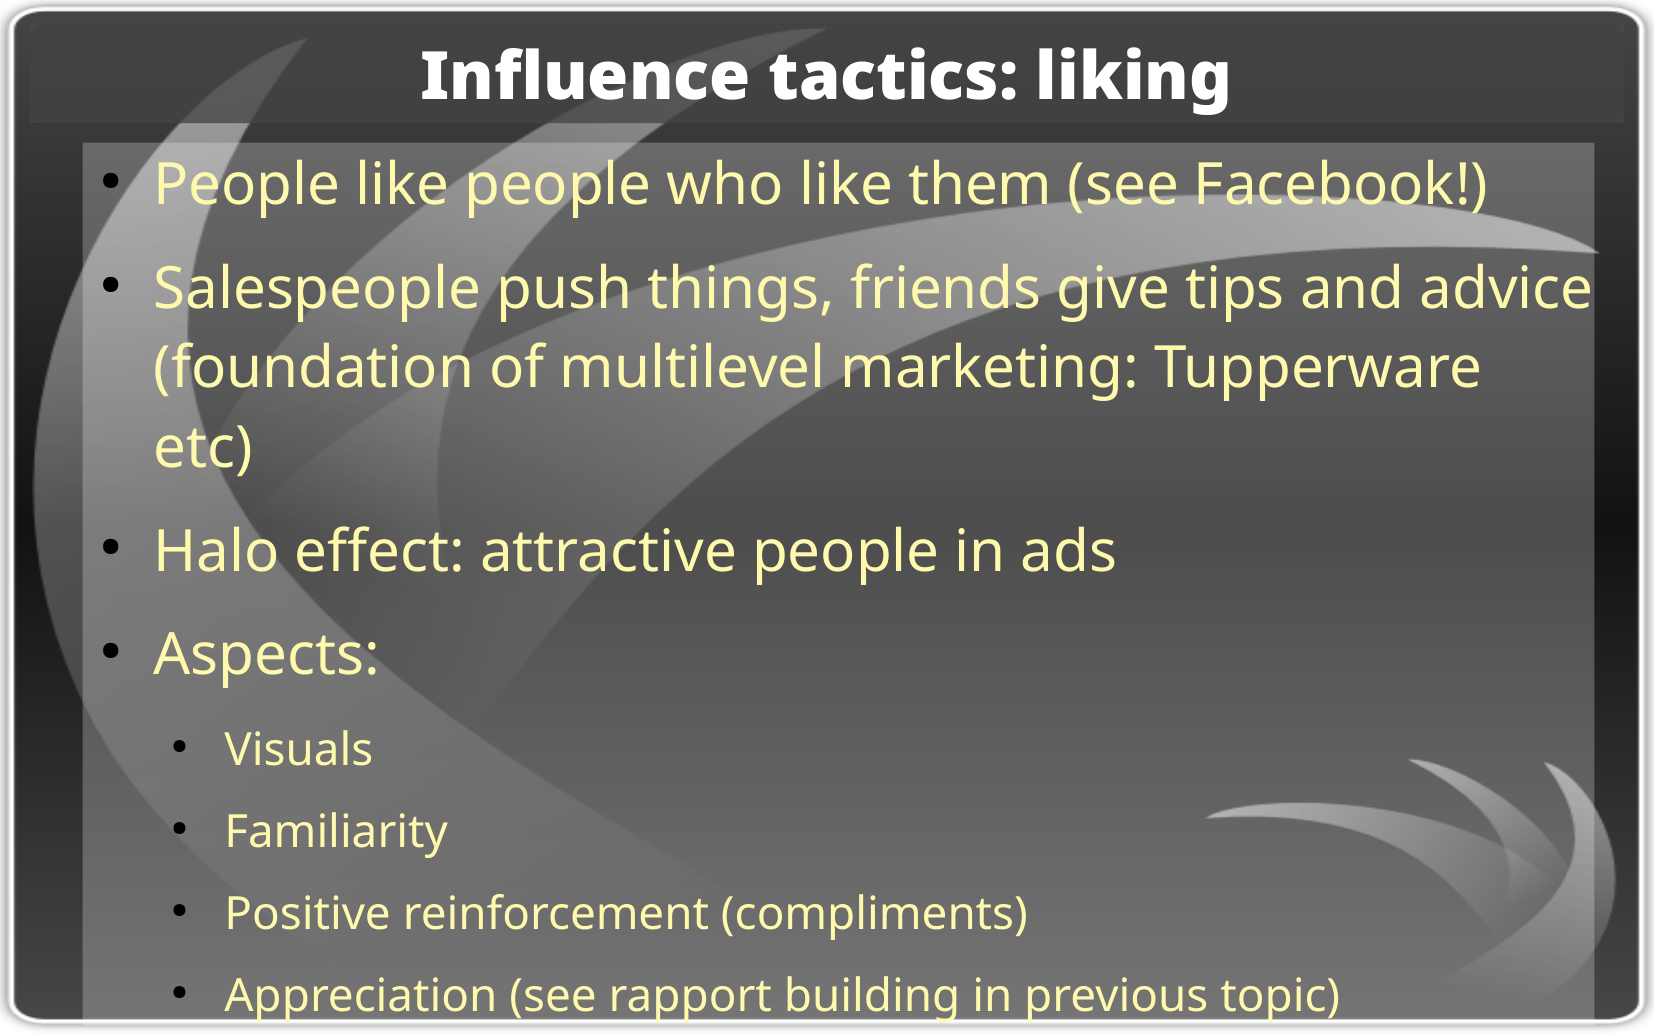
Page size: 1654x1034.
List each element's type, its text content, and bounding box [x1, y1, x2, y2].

list People like people who like them (see Facebook!) Salespeople push things, friends give tips and advice (foundation of multilevel marketing: Tupperware etc) Halo effect: attractive people in ads Aspects: Visuals Familiarity Positive reinforcement (compliments) Appreciation (see rapport building in previous topic) [82, 142, 1595, 975]
picture [0, 0, 1654, 1034]
title Influence tactics: liking [29, 24, 1625, 124]
